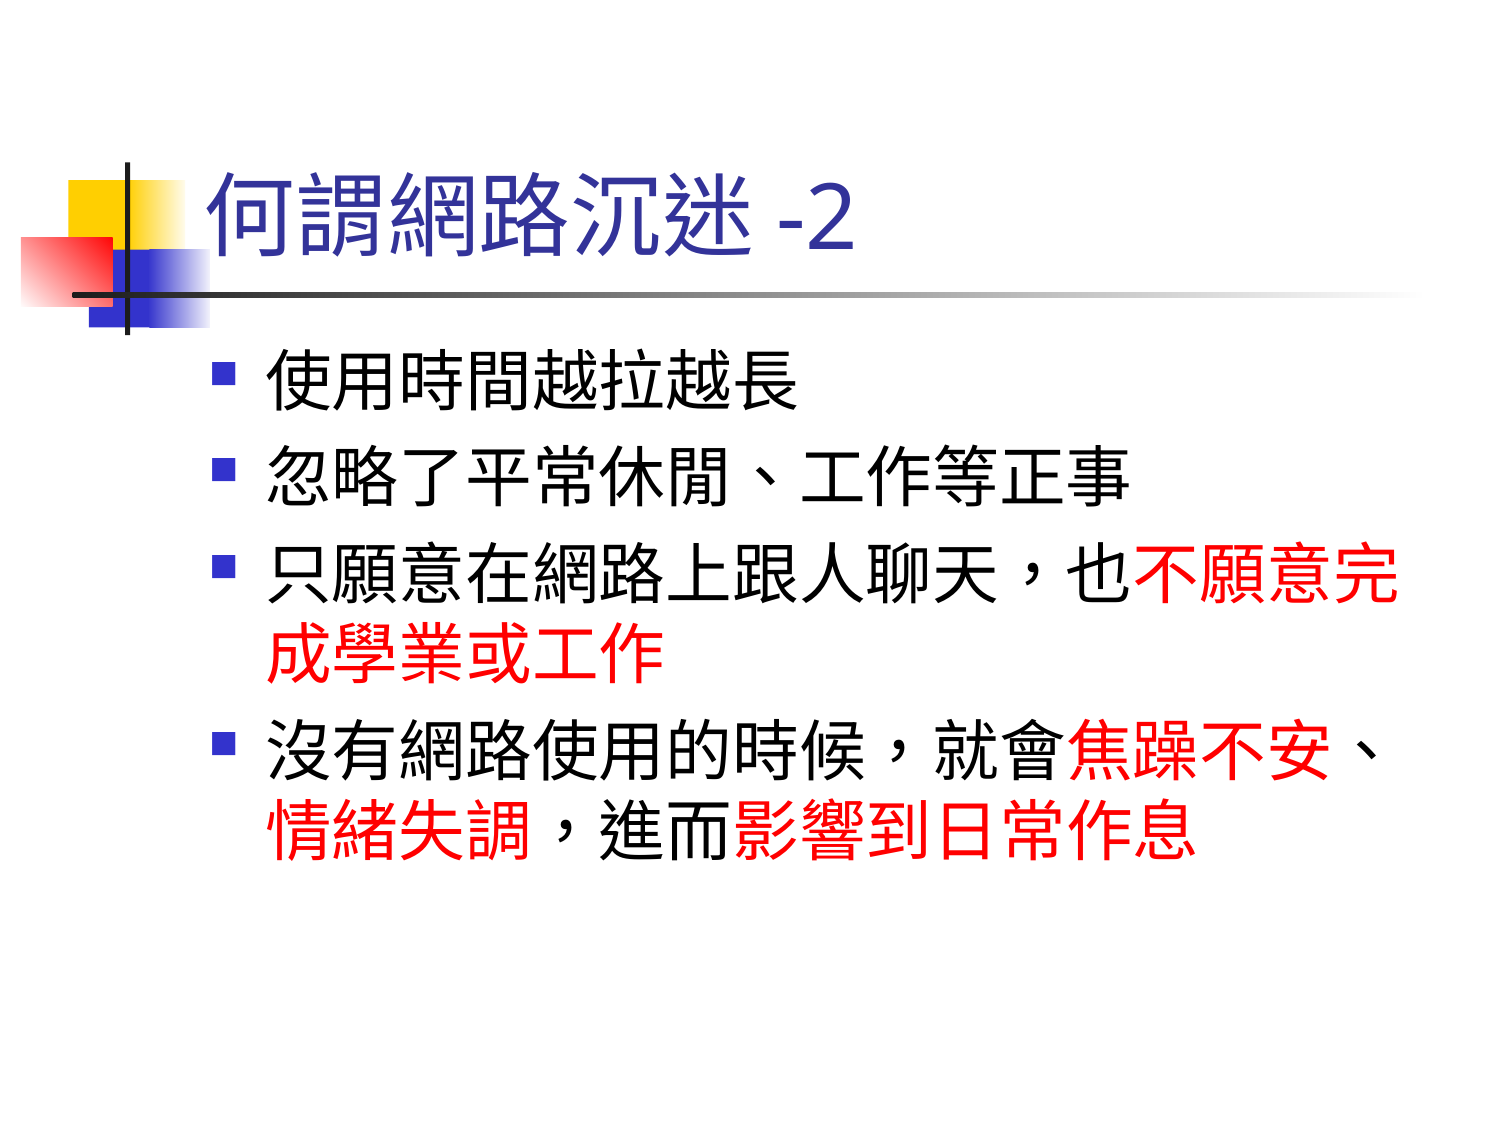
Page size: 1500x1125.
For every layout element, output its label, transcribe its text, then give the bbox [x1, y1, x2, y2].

title 何謂網路沉迷-2 [188, 35, 1468, 276]
list 使用時間越拉越長 忽略了平常休閒、工作等正事 只願意在網路上跟人聊天，也不願意完成學業或工作 沒有網路使用的時候，就會焦躁不安、情緒失調，進而影響到日常作息 [193, 331, 1469, 1088]
